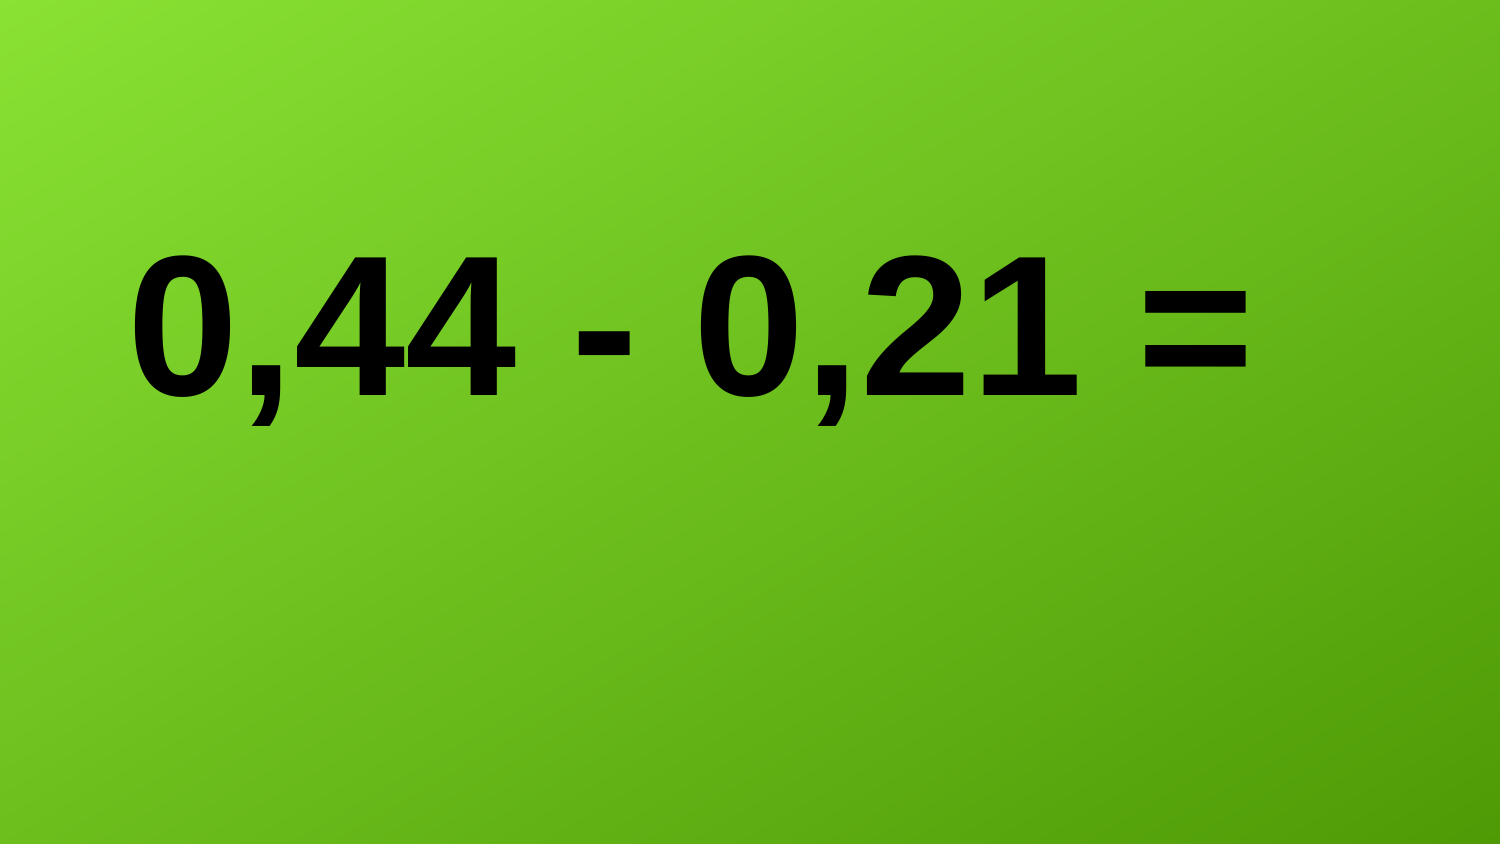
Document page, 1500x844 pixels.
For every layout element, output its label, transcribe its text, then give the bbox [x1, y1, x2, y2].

title 0,44 - 0,21 = [112, 259, 1388, 450]
